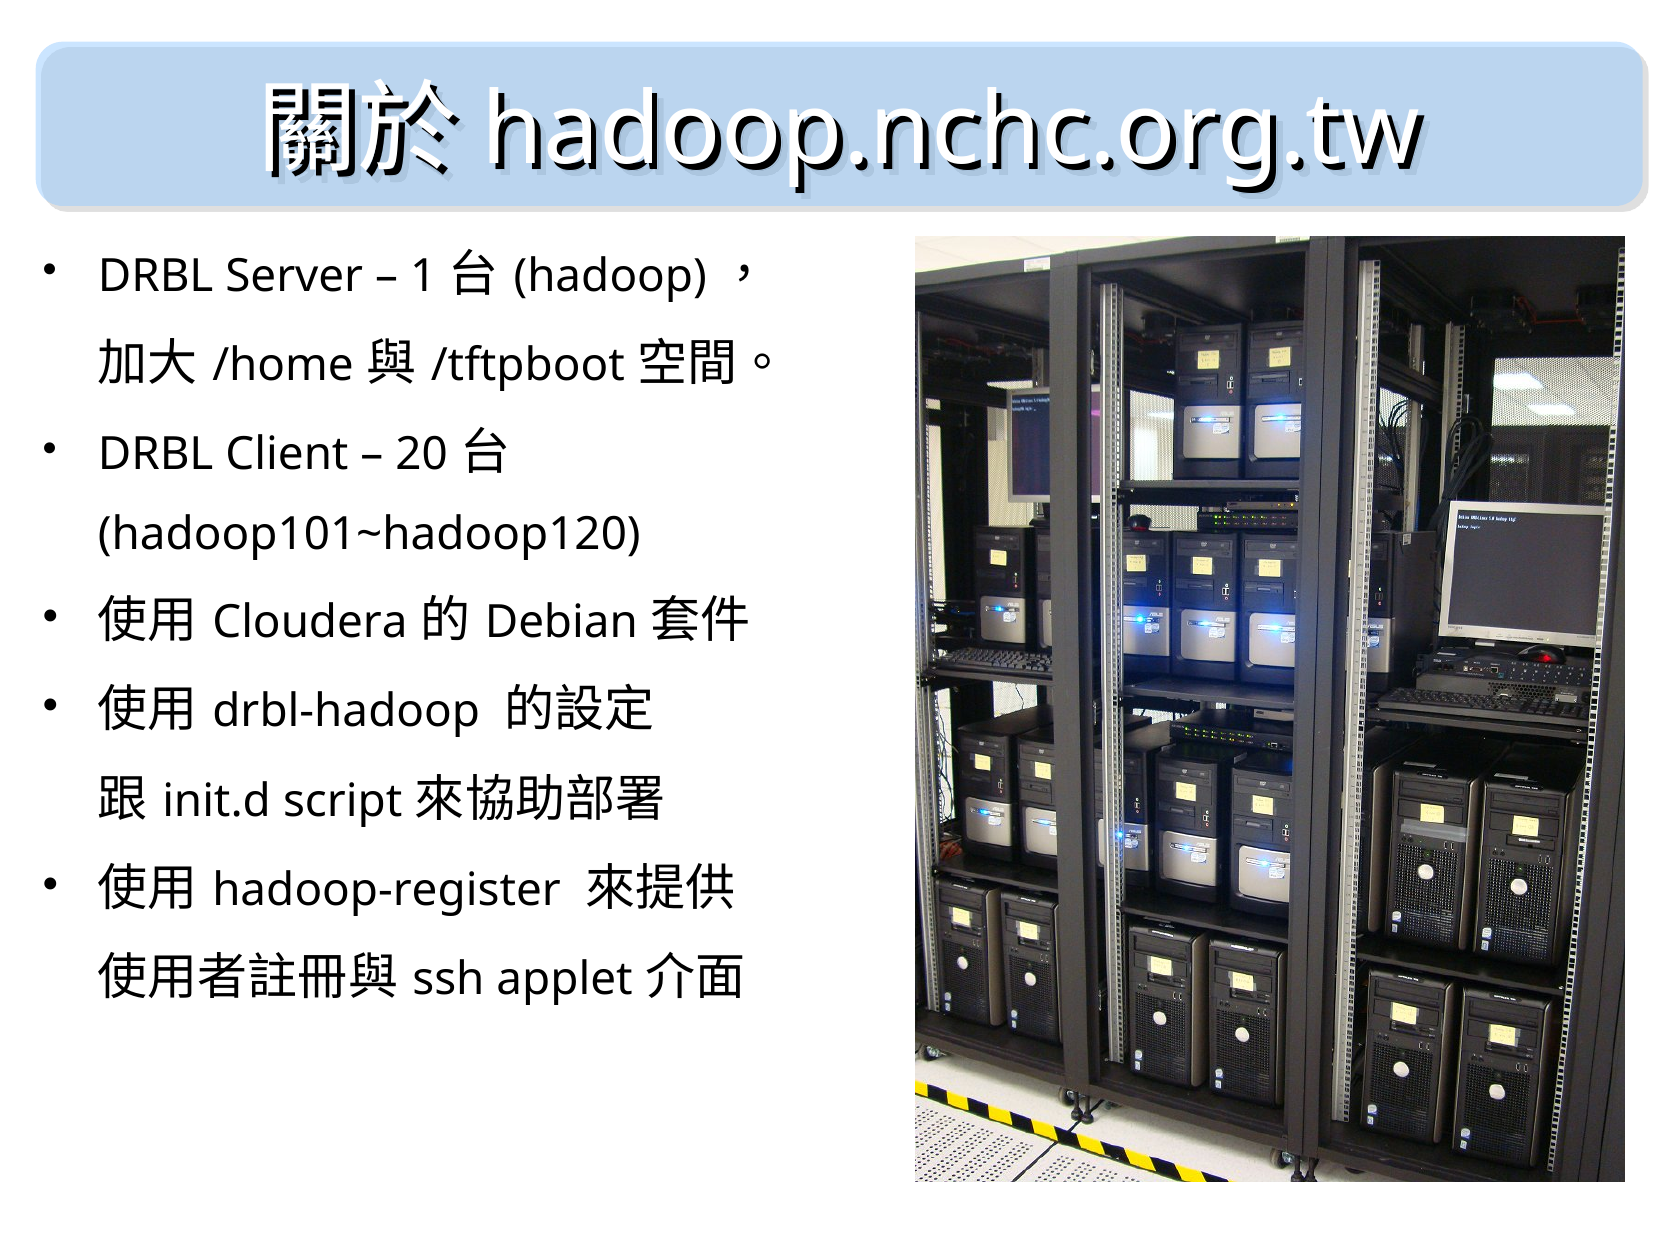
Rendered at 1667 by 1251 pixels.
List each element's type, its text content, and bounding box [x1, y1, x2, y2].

picture [915, 236, 1625, 1182]
list DRBL Server – 1台(hadoop)， 加大/home與/tftpboot空間。 DRBL Client – 20台 (hadoop101~hadoop120) 使用Cloudera的Debian套件 使用drbl-hadoop 的設定 跟init.d script來協助部署 使用hadoop-register 來提供 使用者註冊與ssh applet介面 [41, 233, 1637, 947]
text_box 關於hadoop.nchc.org.tw [35, 41, 1643, 206]
